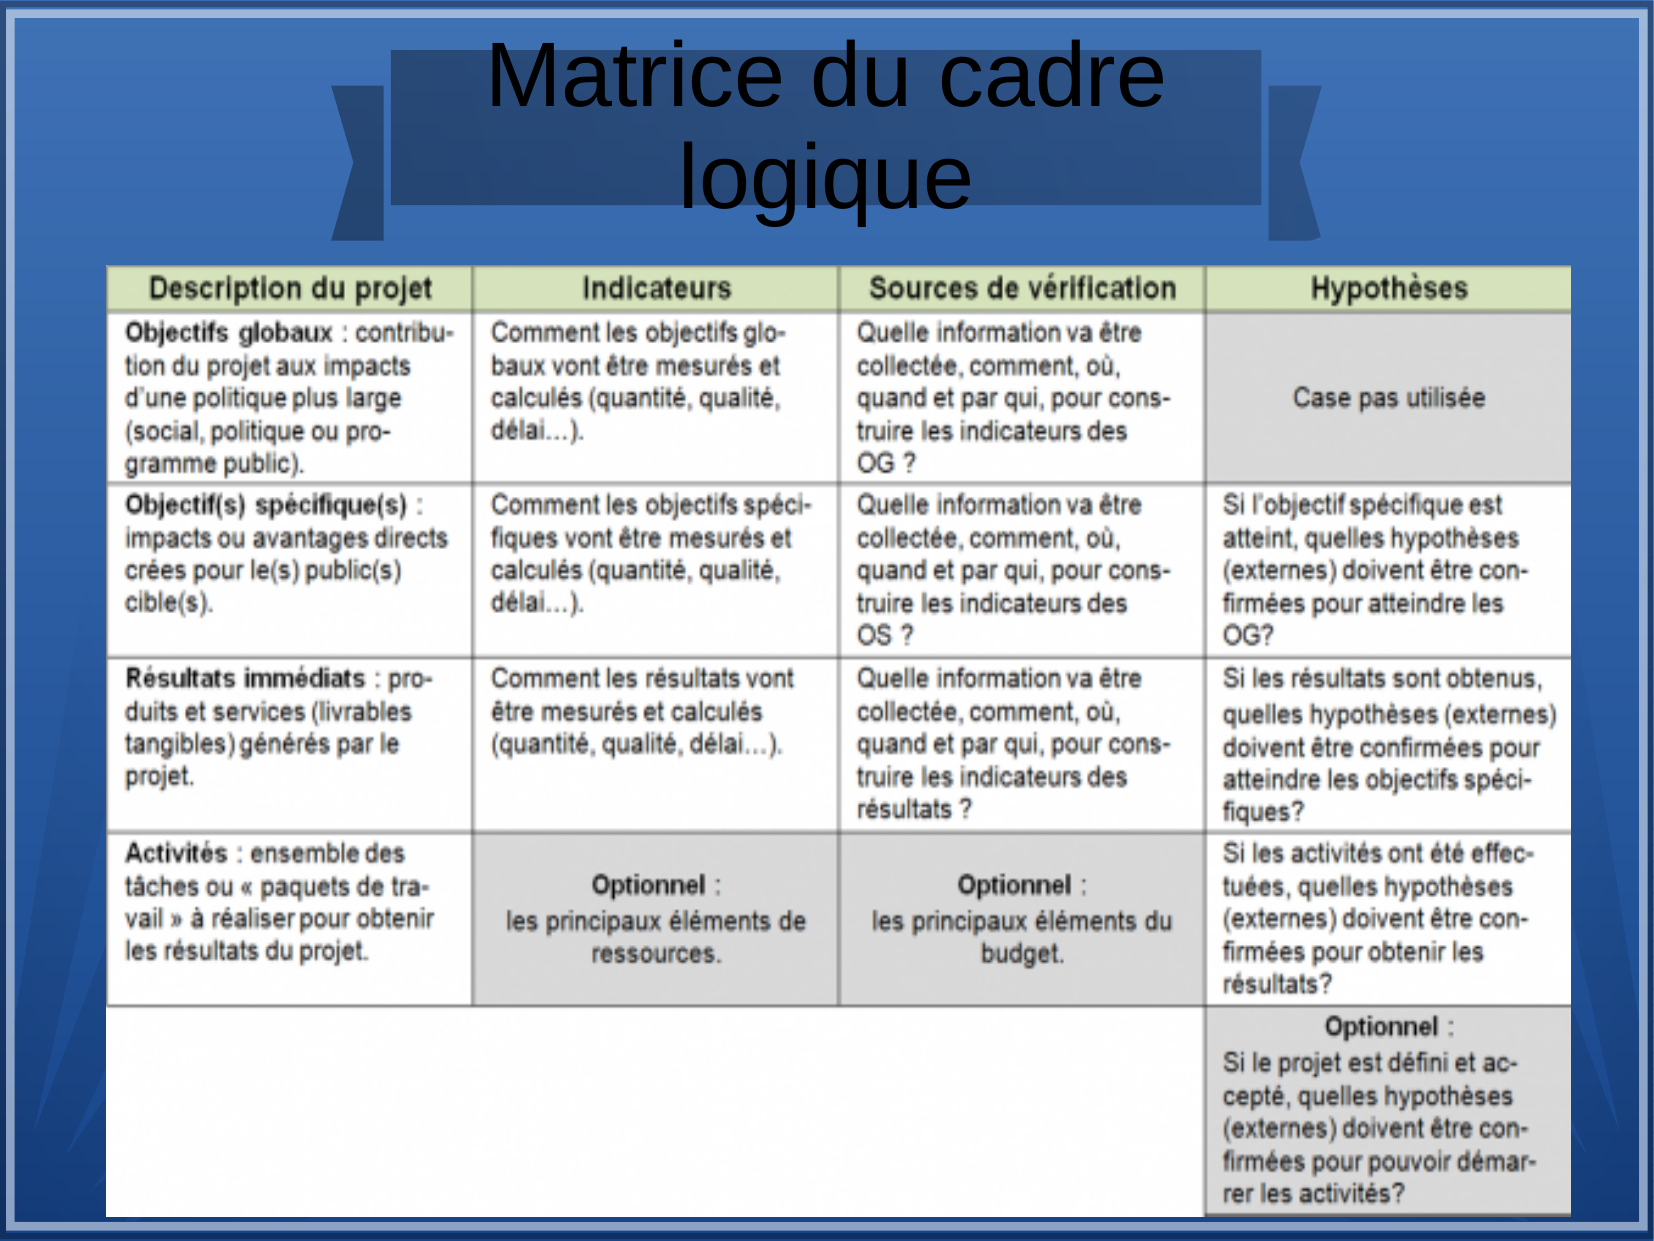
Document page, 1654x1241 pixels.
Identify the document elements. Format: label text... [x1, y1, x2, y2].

title Matrice du cadre logique [389, 23, 1264, 229]
picture [106, 265, 1571, 1217]
